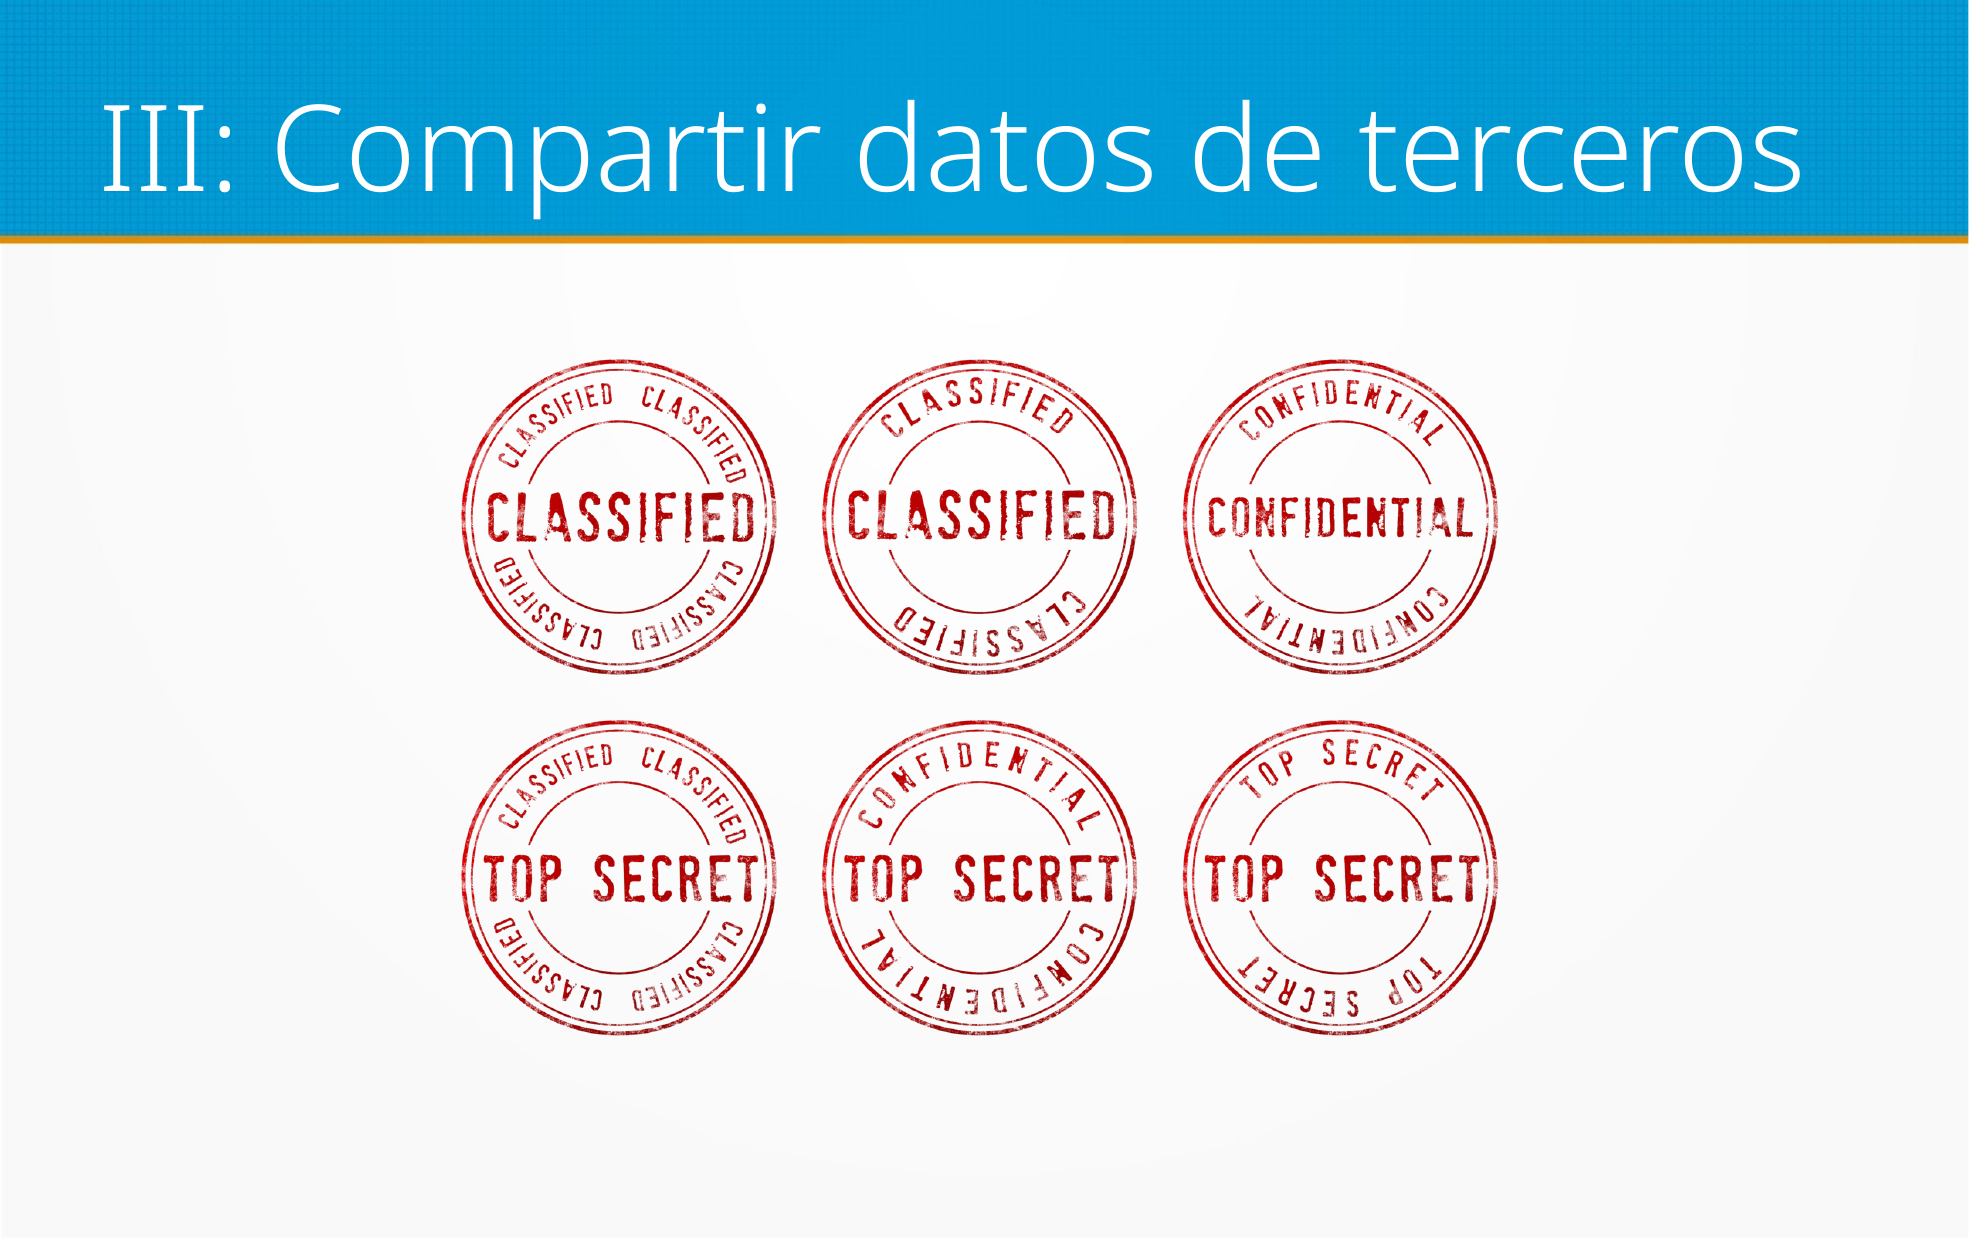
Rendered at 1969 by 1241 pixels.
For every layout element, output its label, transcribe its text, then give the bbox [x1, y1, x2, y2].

title III: Compartir datos de terceros [98, 19, 1870, 227]
picture [0, 233, 1969, 1241]
